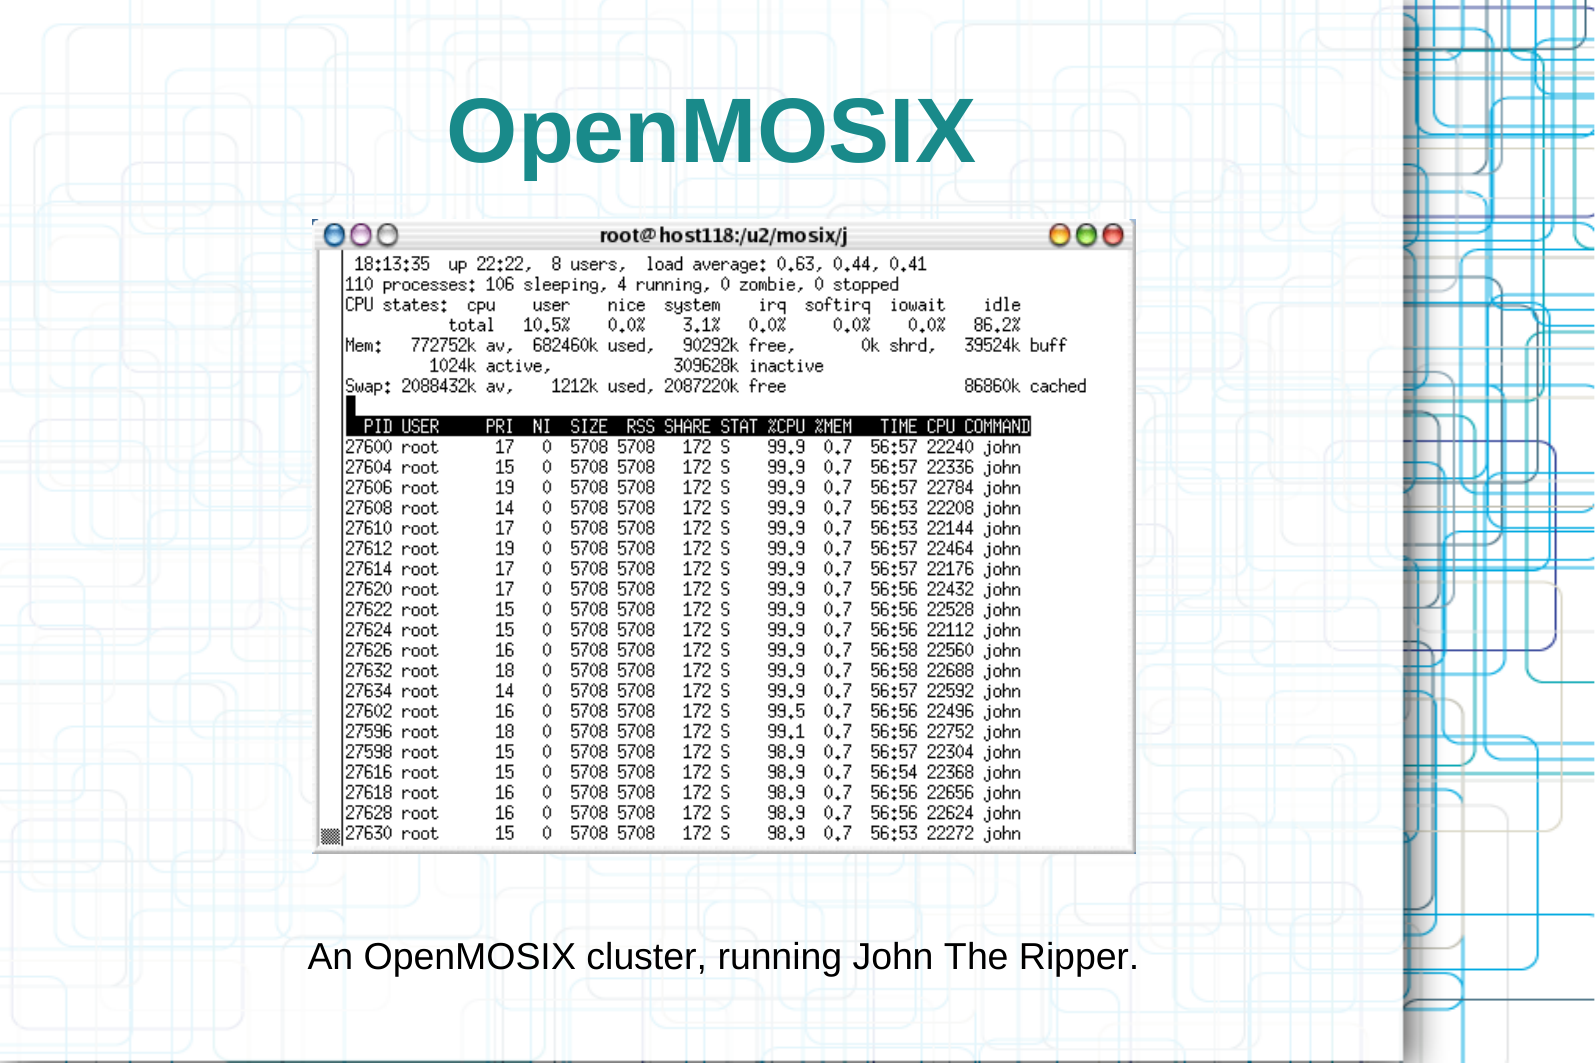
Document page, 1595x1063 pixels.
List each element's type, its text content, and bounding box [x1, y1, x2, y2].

text_box An OpenMOSIX cluster, running John The Ripper. [292, 928, 1155, 986]
picture [0, 0, 1595, 1063]
title OpenMOSIX [56, 49, 1367, 213]
